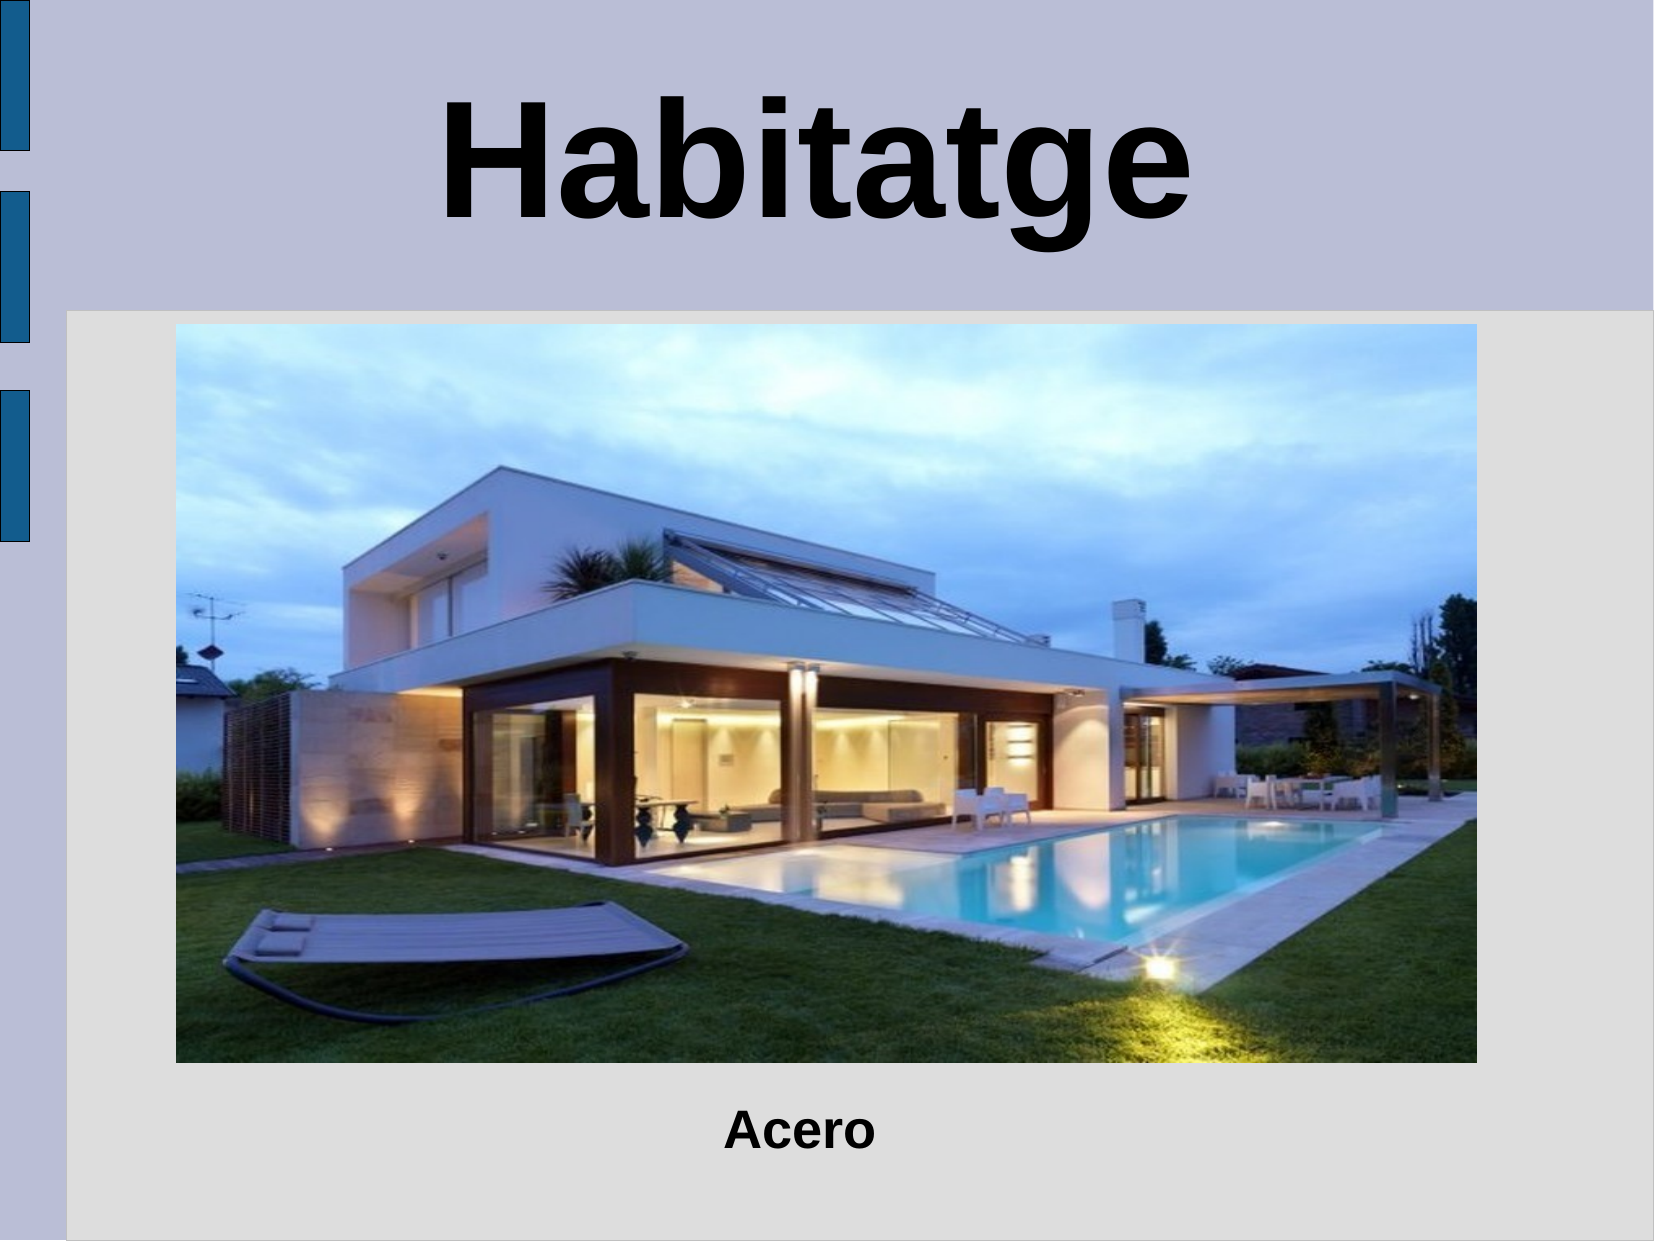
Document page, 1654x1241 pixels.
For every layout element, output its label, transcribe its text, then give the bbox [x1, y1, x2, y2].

text_box Habitatge [421, 59, 1211, 261]
picture [176, 324, 1477, 1063]
text_box Acero [708, 1092, 893, 1170]
